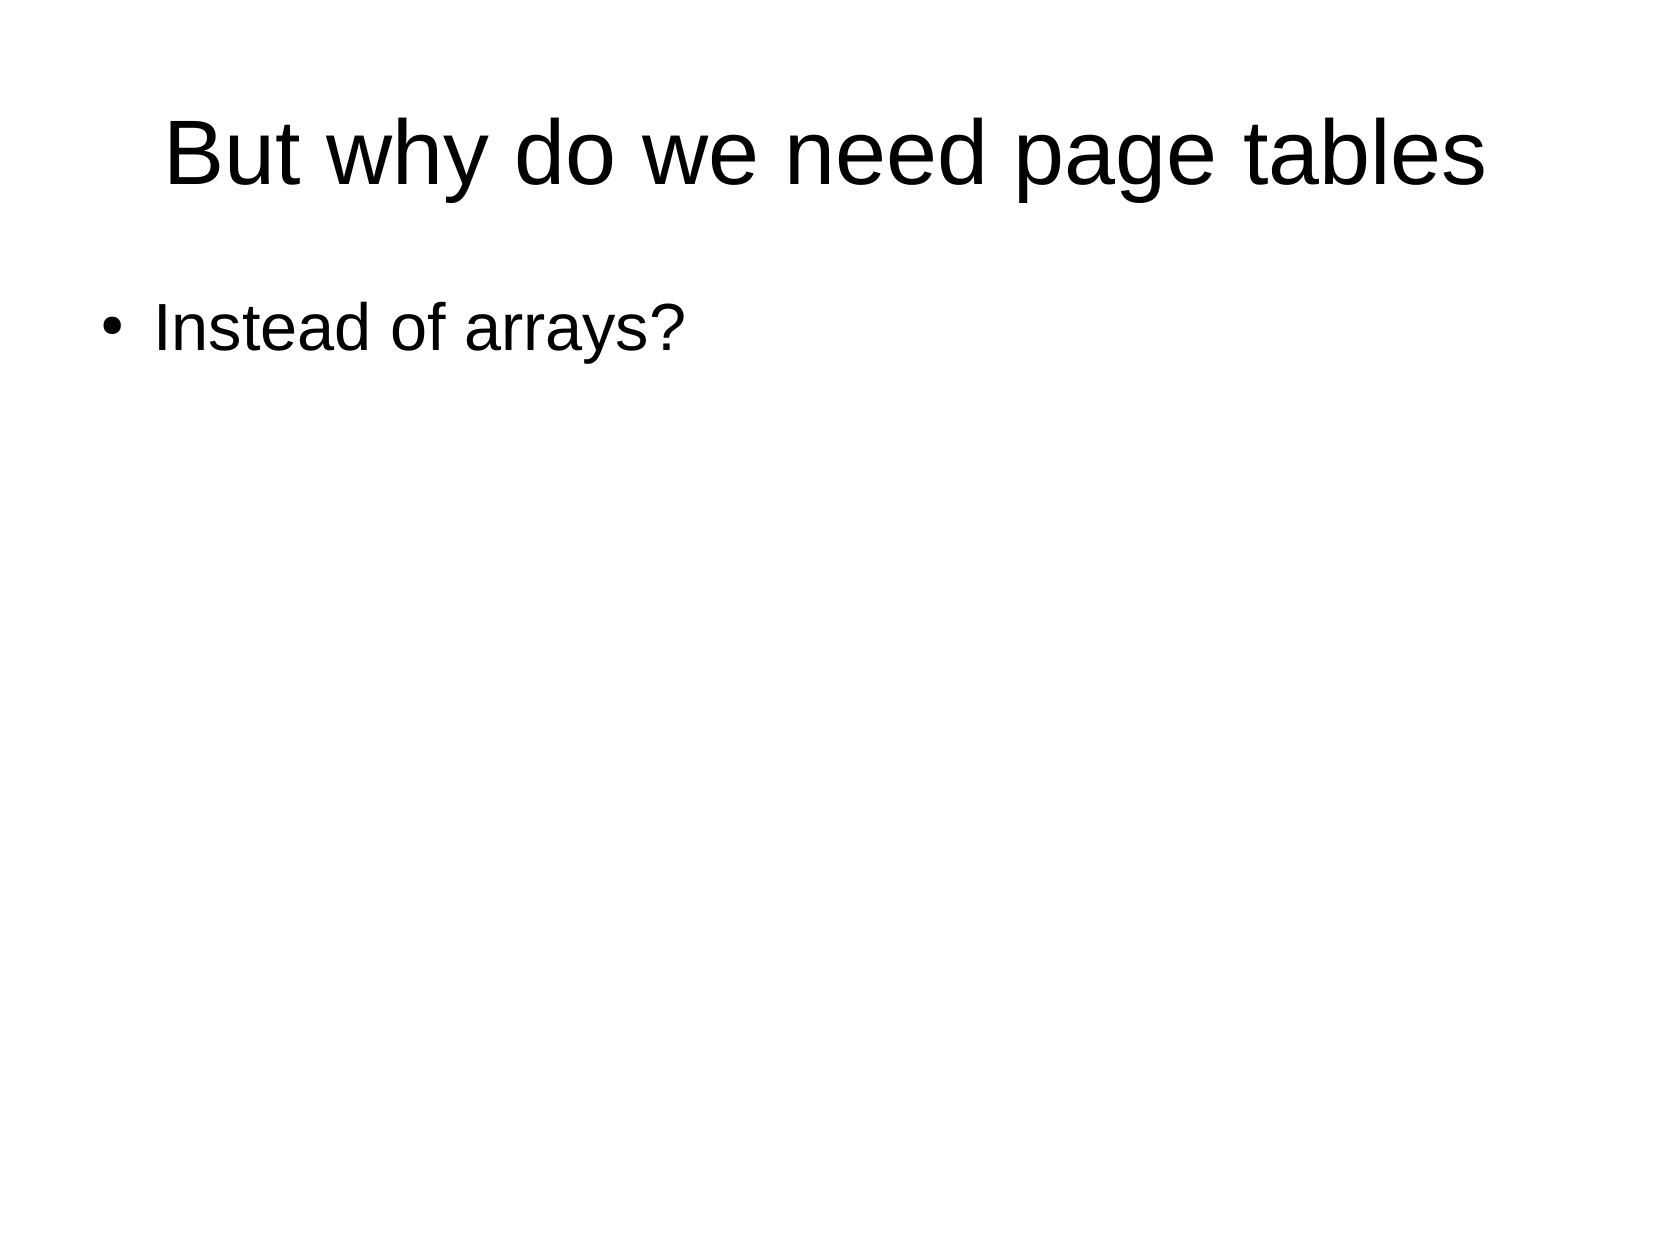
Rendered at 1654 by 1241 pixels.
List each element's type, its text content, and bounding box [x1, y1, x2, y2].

title But why do we need page tables [82, 49, 1571, 257]
list Instead of arrays? [82, 290, 1571, 1010]
